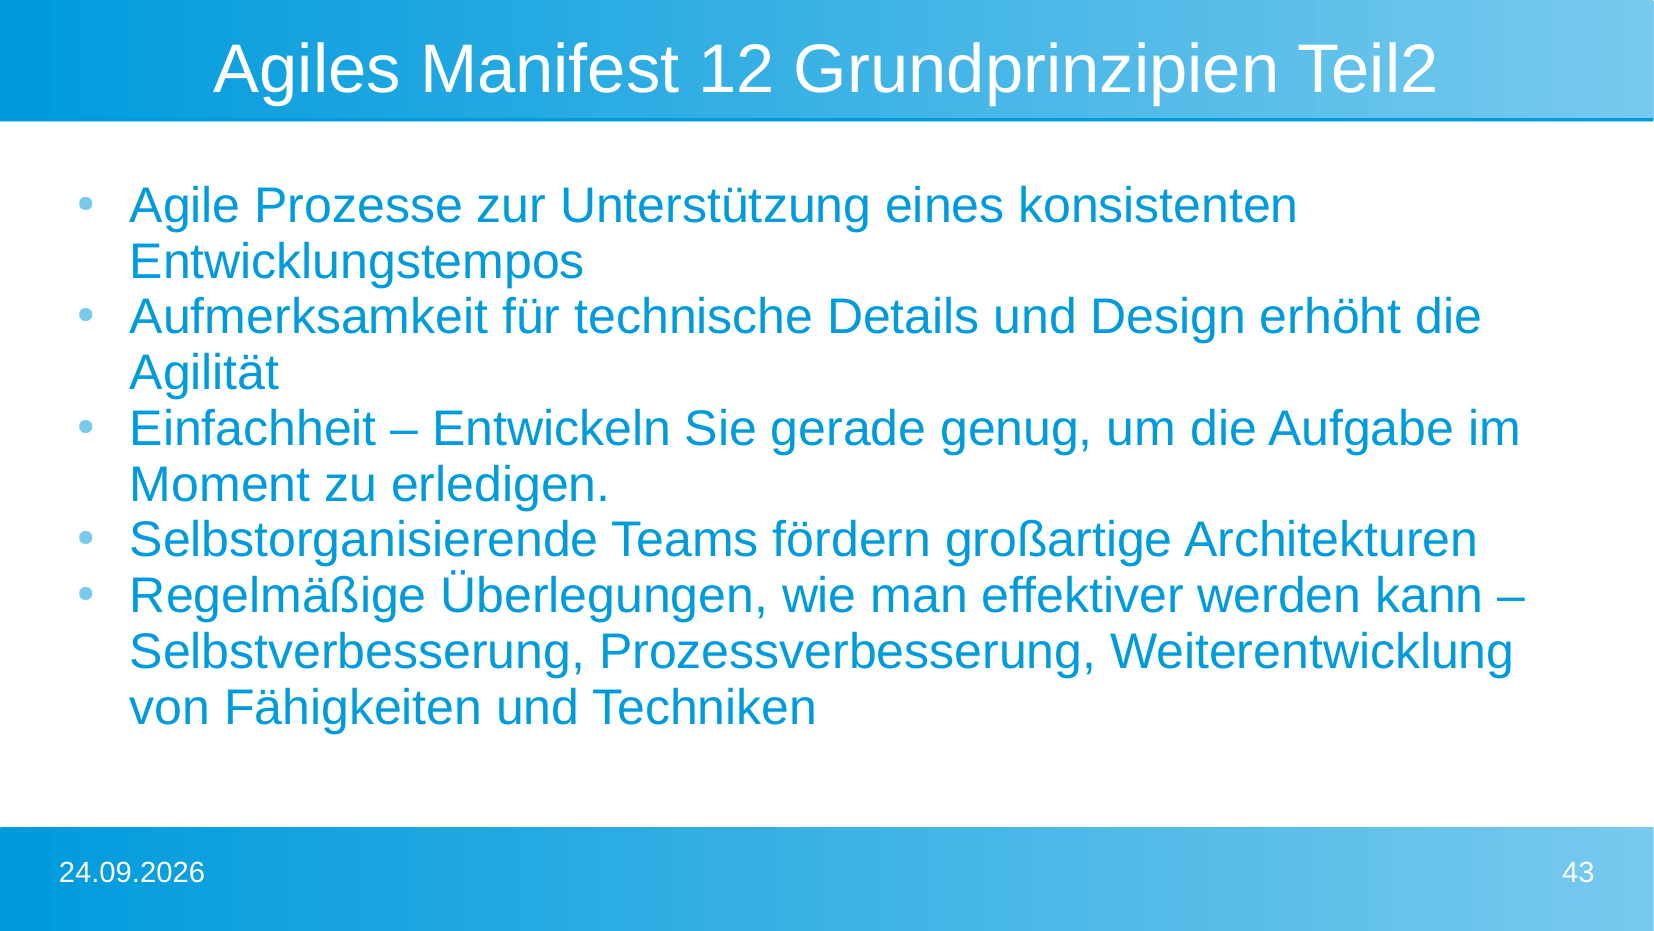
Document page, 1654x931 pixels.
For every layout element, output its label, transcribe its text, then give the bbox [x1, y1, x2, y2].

list Agile Prozesse zur Unterstützung eines konsistenten Entwicklungstempos Aufmerksamkeit für technische Details und Design erhöht die Agilität Einfachheit – Entwickeln Sie gerade genug, um die Aufgabe im Moment zu erledigen. Selbstorganisierende Teams fördern großartige Architekturen Regelmäßige Überlegungen, wie man effektiver werden kann – Selbstverbesserung, Prozessverbesserung, Weiterentwicklung von Fähigkeiten und Techniken [59, 177, 1595, 768]
title Agiles Manifest 12 Grundprinzipien Teil2 [59, 29, 1595, 108]
